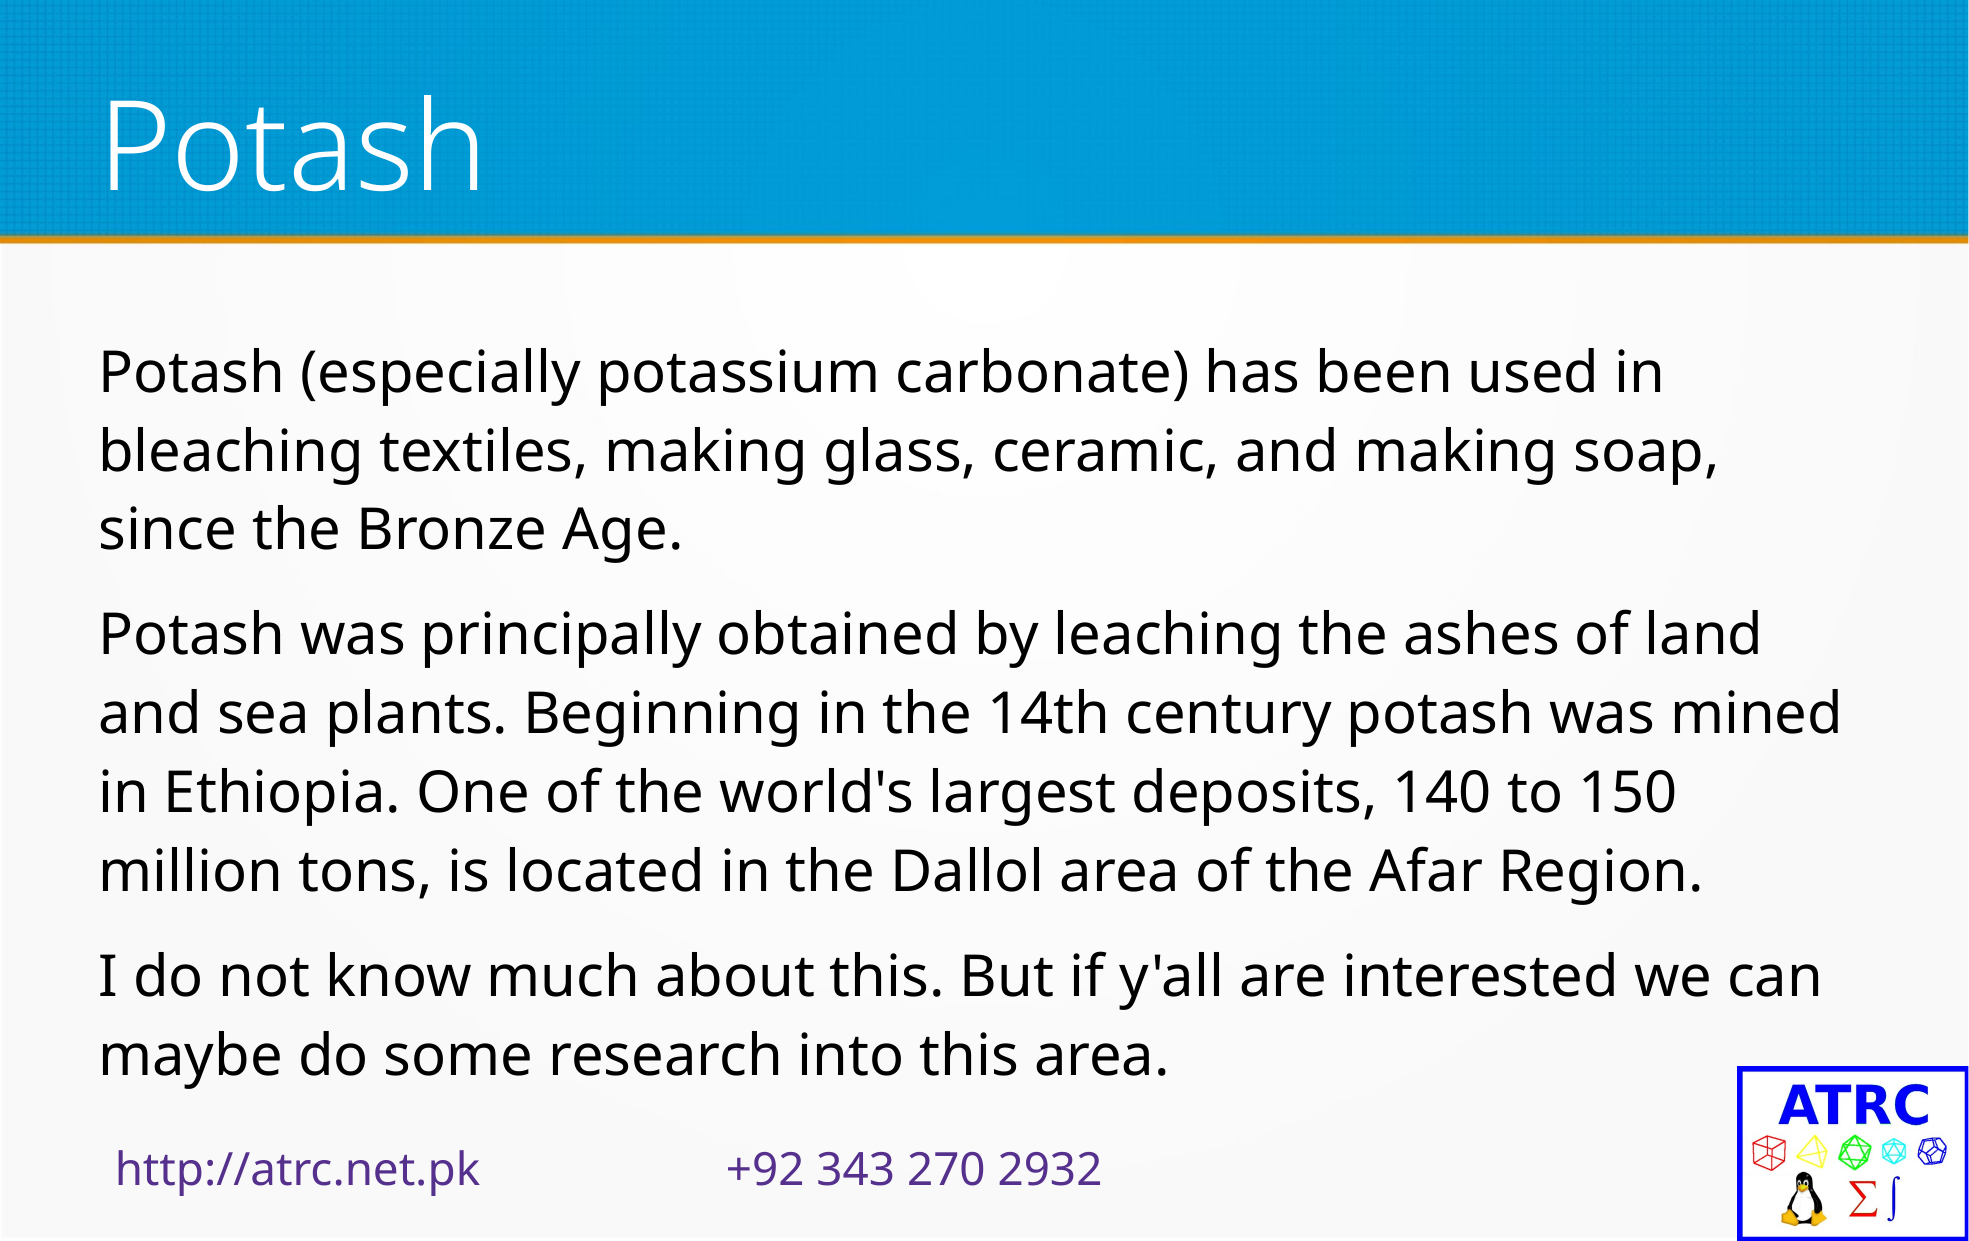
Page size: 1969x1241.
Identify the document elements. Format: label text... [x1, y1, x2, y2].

picture [0, 233, 1969, 1241]
title Potash [98, 19, 1870, 227]
list Potash (especially potassium carbonate) has been used in bleaching textiles, making glass, ceramic, and making soap, since the Bronze Age. Potash was principally obtained by leaching the ashes of land and sea plants. Beginning in the 14th century potash was mined in Ethiopia. One of the world's largest deposits, 140 to 150 million tons, is located in the Dallol area of the Afar Region. I do not know much about this. But if y'all are interested we can maybe do some research into this area. [98, 330, 1861, 1096]
